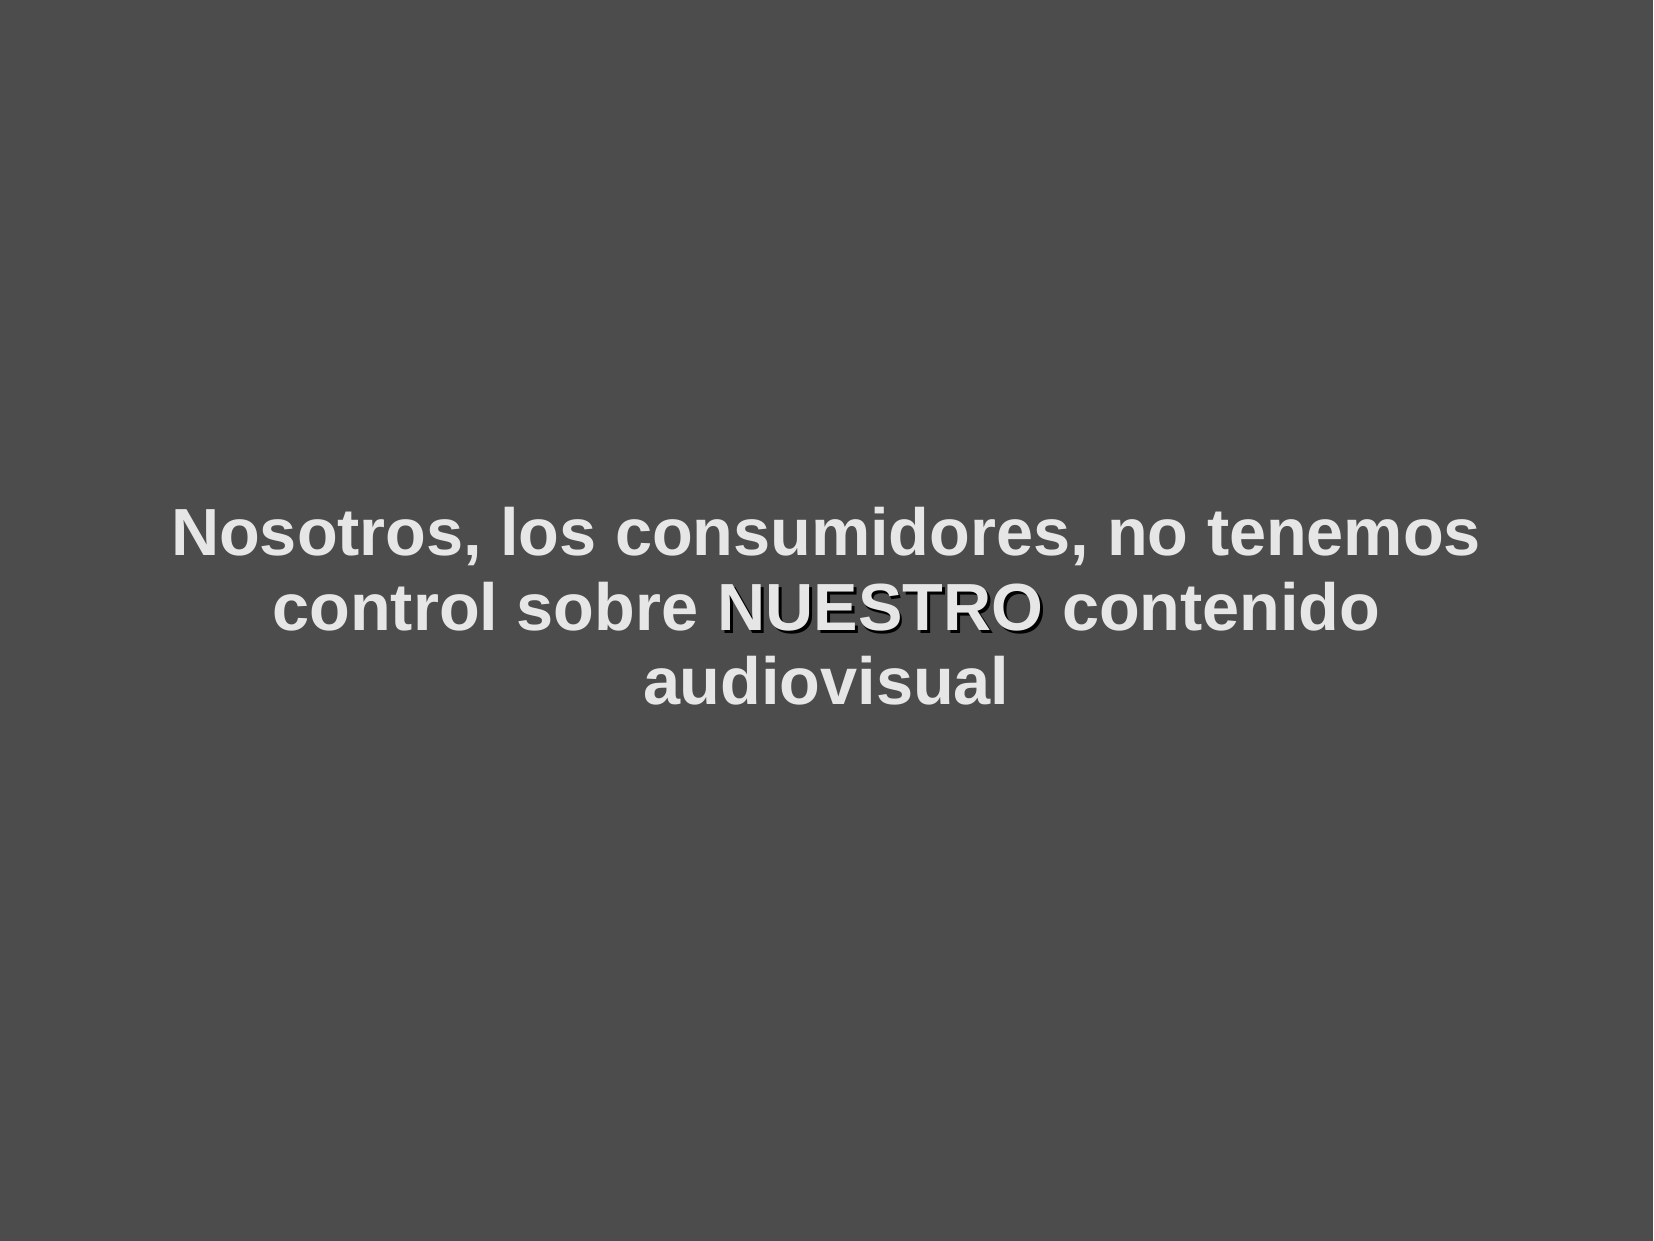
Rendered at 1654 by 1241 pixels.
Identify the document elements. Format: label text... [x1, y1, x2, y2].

subtitle Nosotros, los consumidores, no tenemos control sobre NUESTRO contenido audiovisual [82, 112, 1571, 1102]
